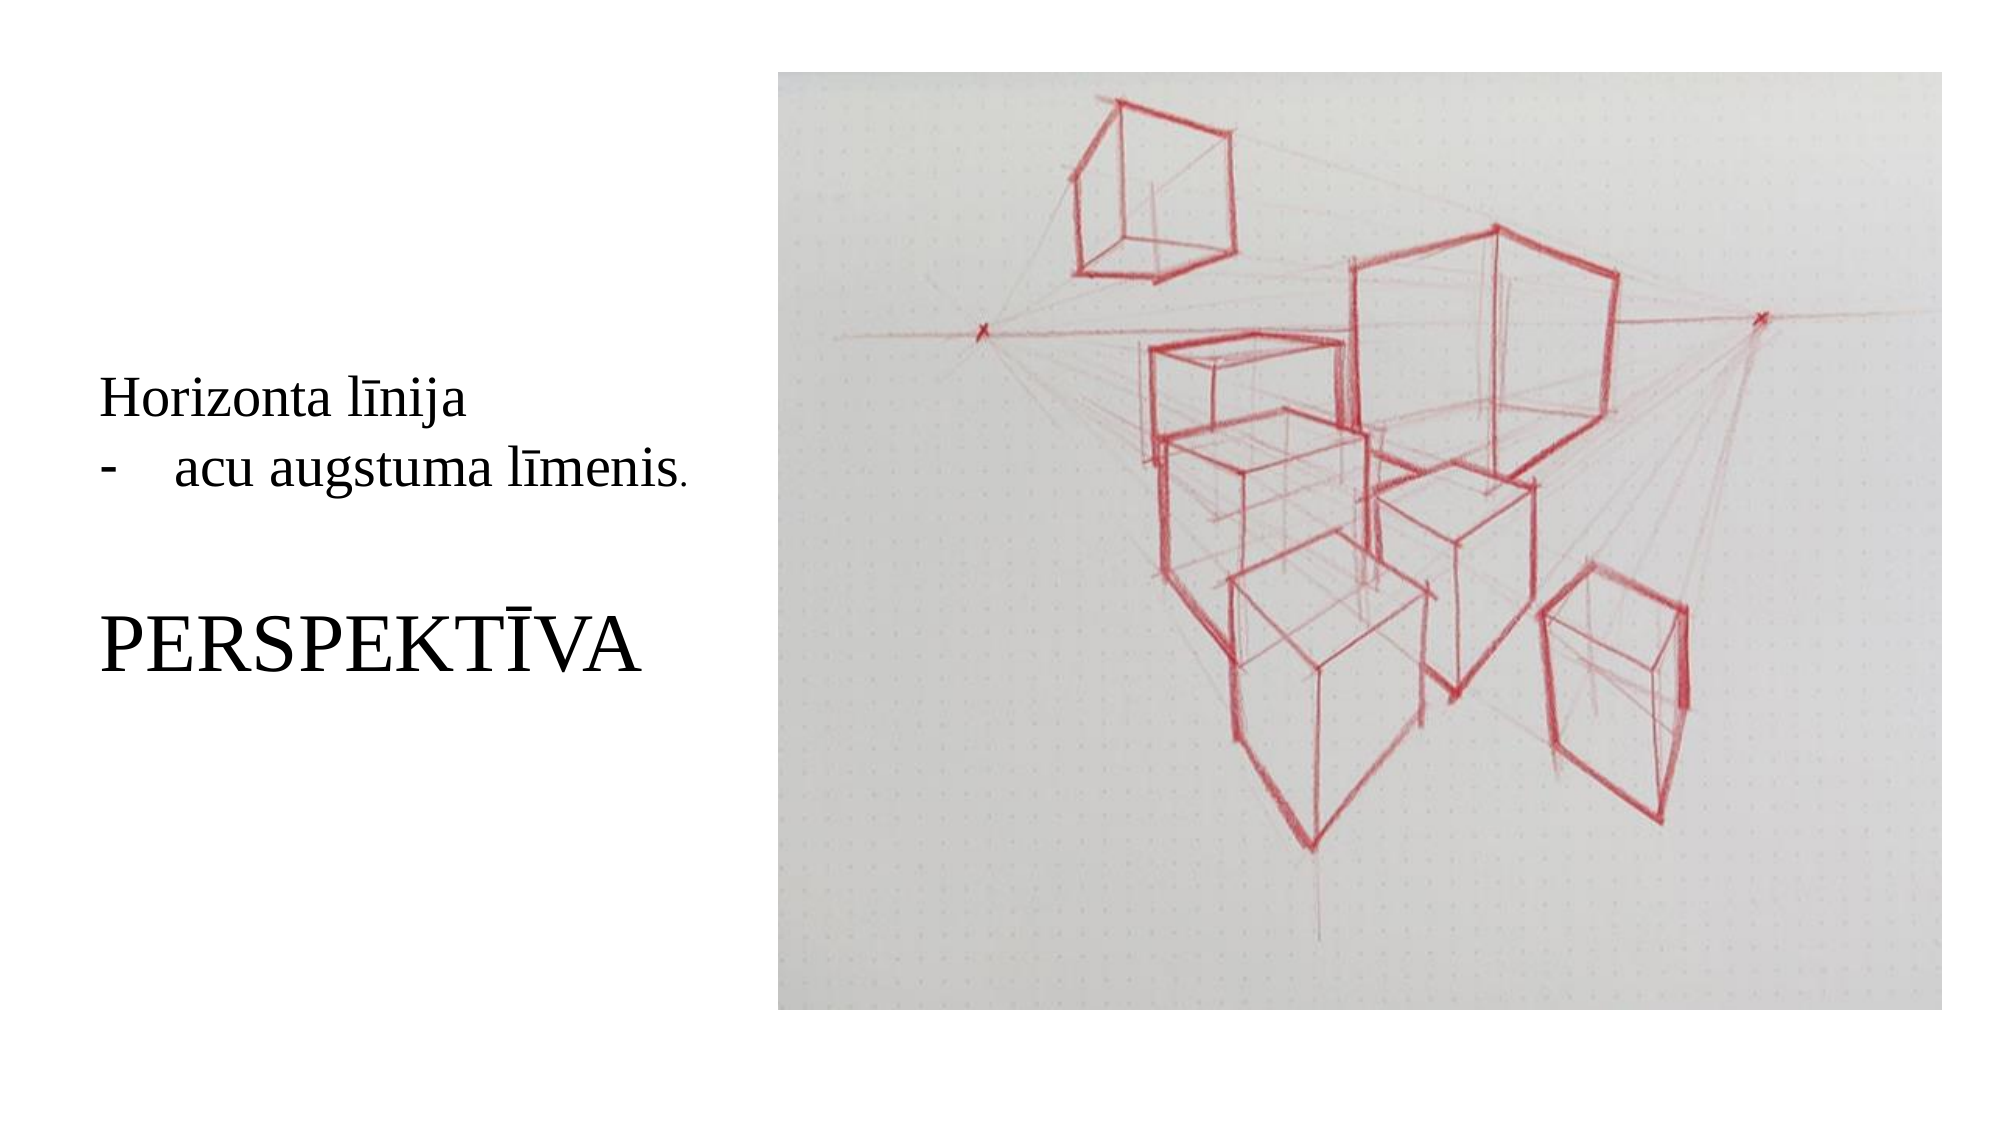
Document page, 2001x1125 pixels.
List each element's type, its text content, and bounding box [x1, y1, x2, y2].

text_box Horizonta līnija acu augstuma līmenis. PERSPEKTĪVA [84, 350, 707, 699]
picture [778, 72, 1942, 1010]
